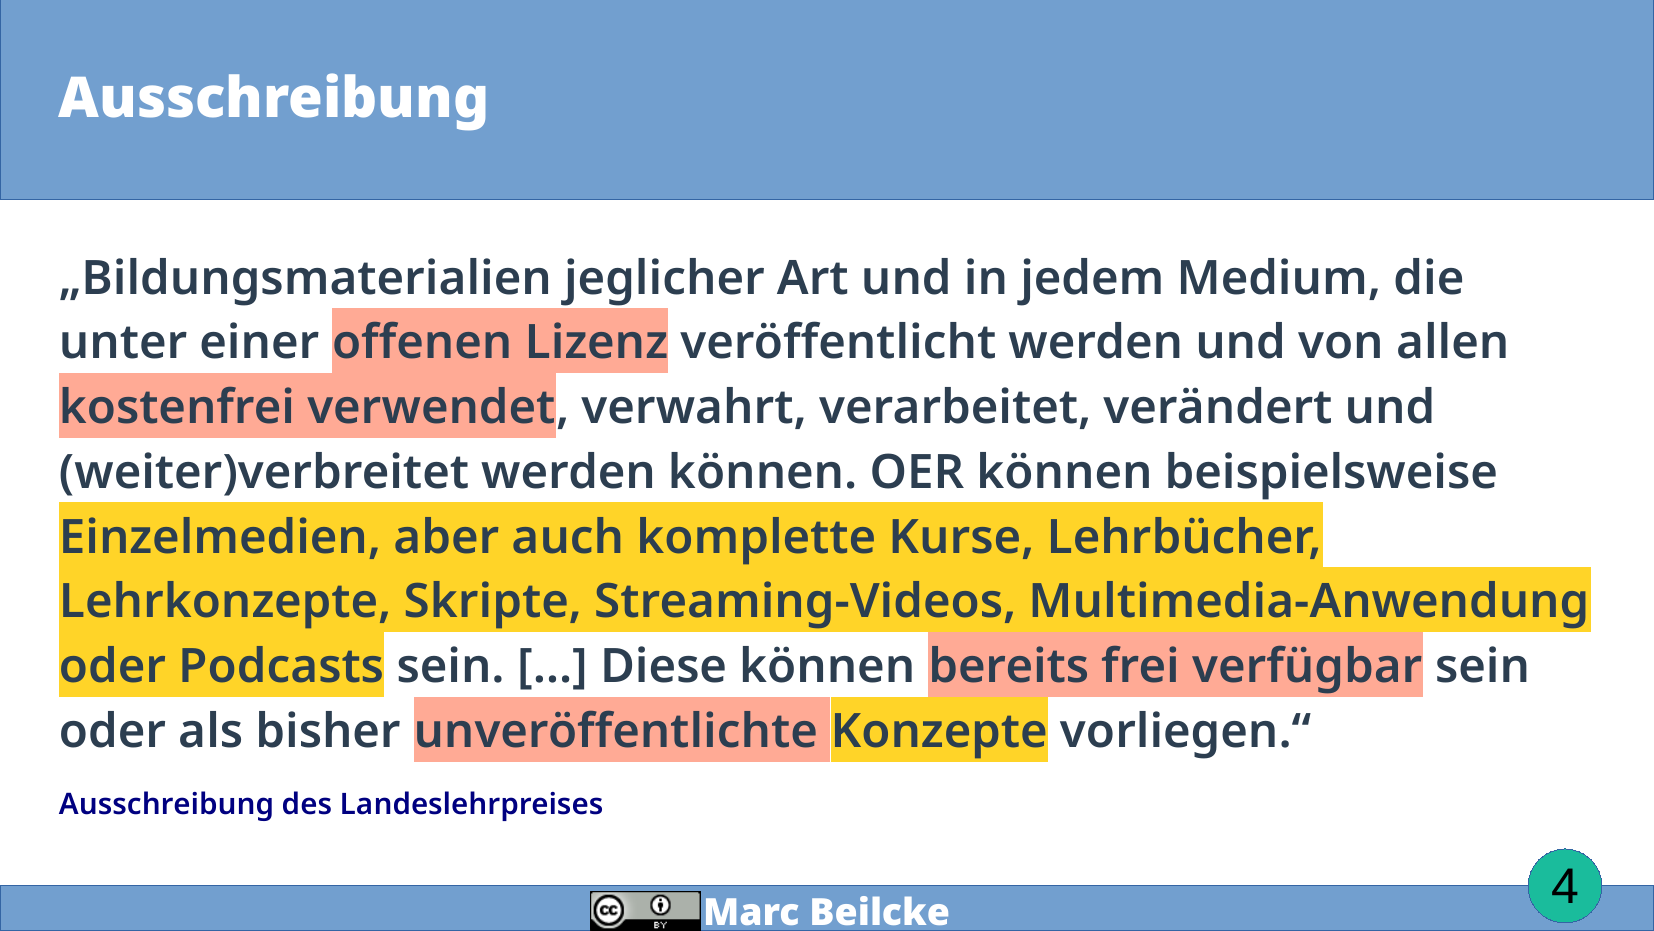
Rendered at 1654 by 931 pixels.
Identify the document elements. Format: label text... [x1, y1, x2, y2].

list „Bildungsmaterialien jeglicher Art und in jedem Medium, die unter einer offenen Lizenz veröffentlicht werden und von allen kostenfrei verwendet, verwahrt, verarbeitet, verändert und (weiter)verbreitet werden können. OER können beispielsweise Einzelmedien, aber auch komplette Kurse, Lehrbücher, Lehrkonzepte, Skripte, Streaming-Videos, Multimedia-Anwendung oder Podcasts sein. […] Diese können bereits frei verfügbar sein oder als bisher unveröffentlichte Konzepte vorliegen.“ Ausschreibung des Landeslehrpreises [59, 243, 1595, 864]
title Ausschreibung [59, 37, 1595, 155]
picture [590, 891, 701, 931]
